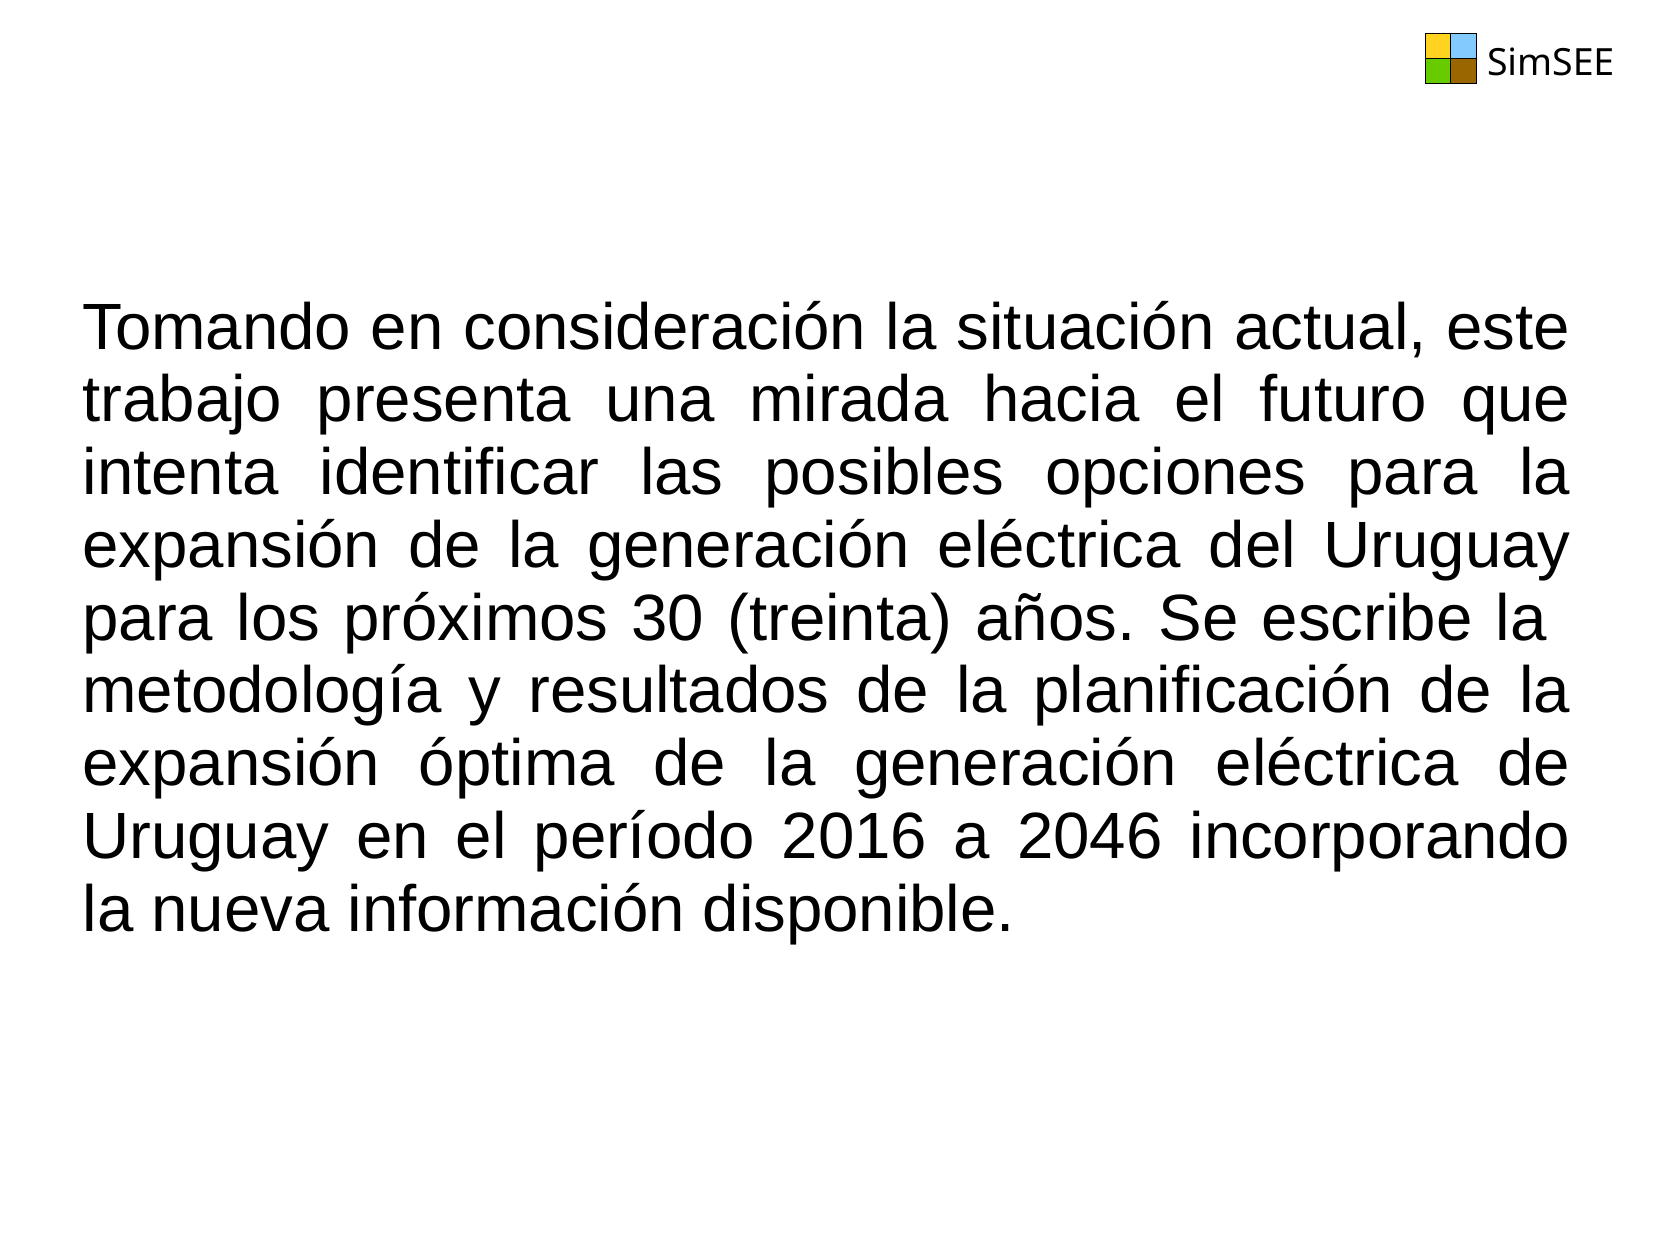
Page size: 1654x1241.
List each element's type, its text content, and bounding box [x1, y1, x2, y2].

list Tomando en consideración la situación actual, este trabajo presenta una mirada hacia el futuro que intenta identificar las posibles opciones para la expansión de la generación eléctrica del Uruguay para los próximos 30 (treinta) años. Se escribe la metodología y resultados de la planificación de la expansión óptima de la generación eléctrica de Uruguay en el período 2016 a 2046 incorporando la nueva información disponible. [82, 290, 1571, 1010]
